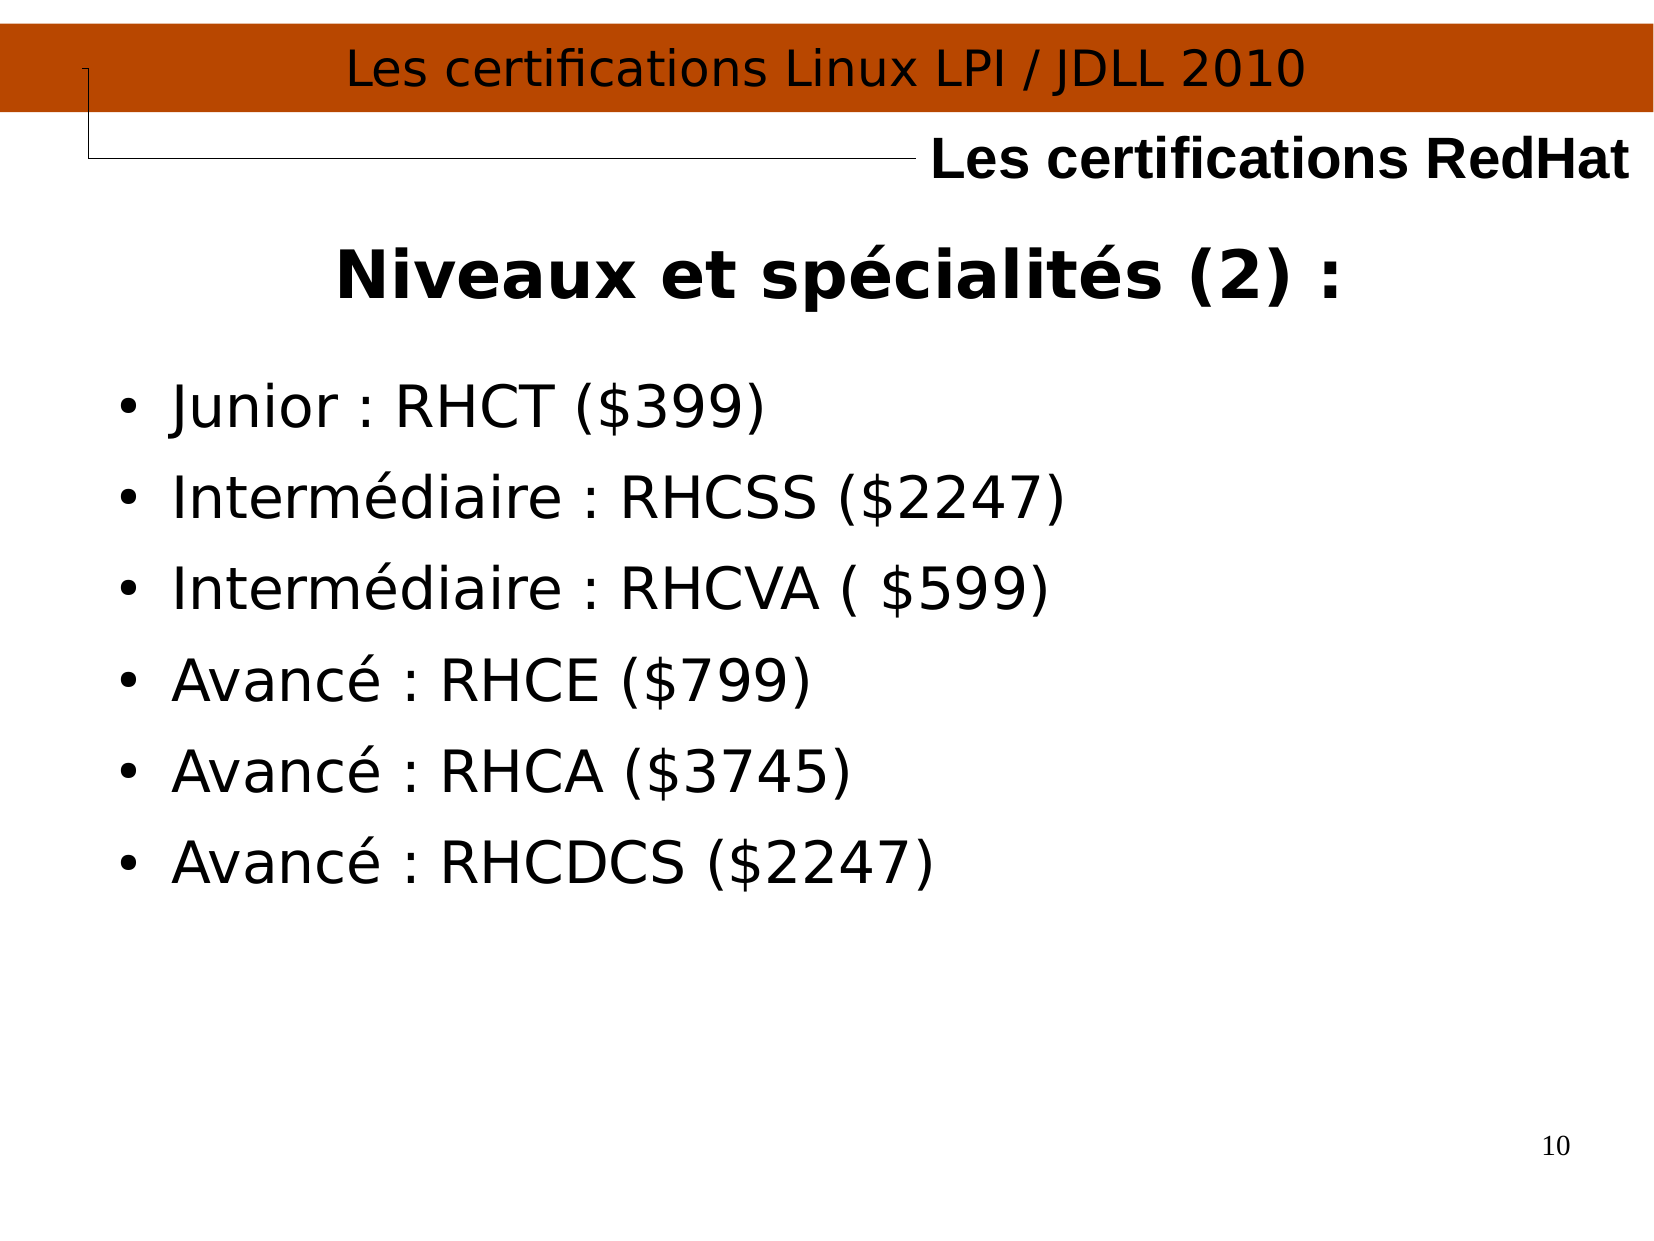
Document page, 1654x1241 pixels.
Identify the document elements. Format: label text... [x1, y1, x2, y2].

list Niveaux et spécialités (2) : Junior : RHCT ($399) Intermédiaire : RHCSS ($2247) Intermédiaire : RHCVA ( $599) Avancé : RHCE ($799) Avancé : RHCA ($3745) Avancé : RHCDCS ($2247) [29, 236, 1580, 1047]
text_box Les certifications RedHat [915, 118, 1654, 198]
title Les certifications Linux LPI / JDLL 2010 [82, 39, 1571, 99]
text_box [0, 23, 1654, 113]
